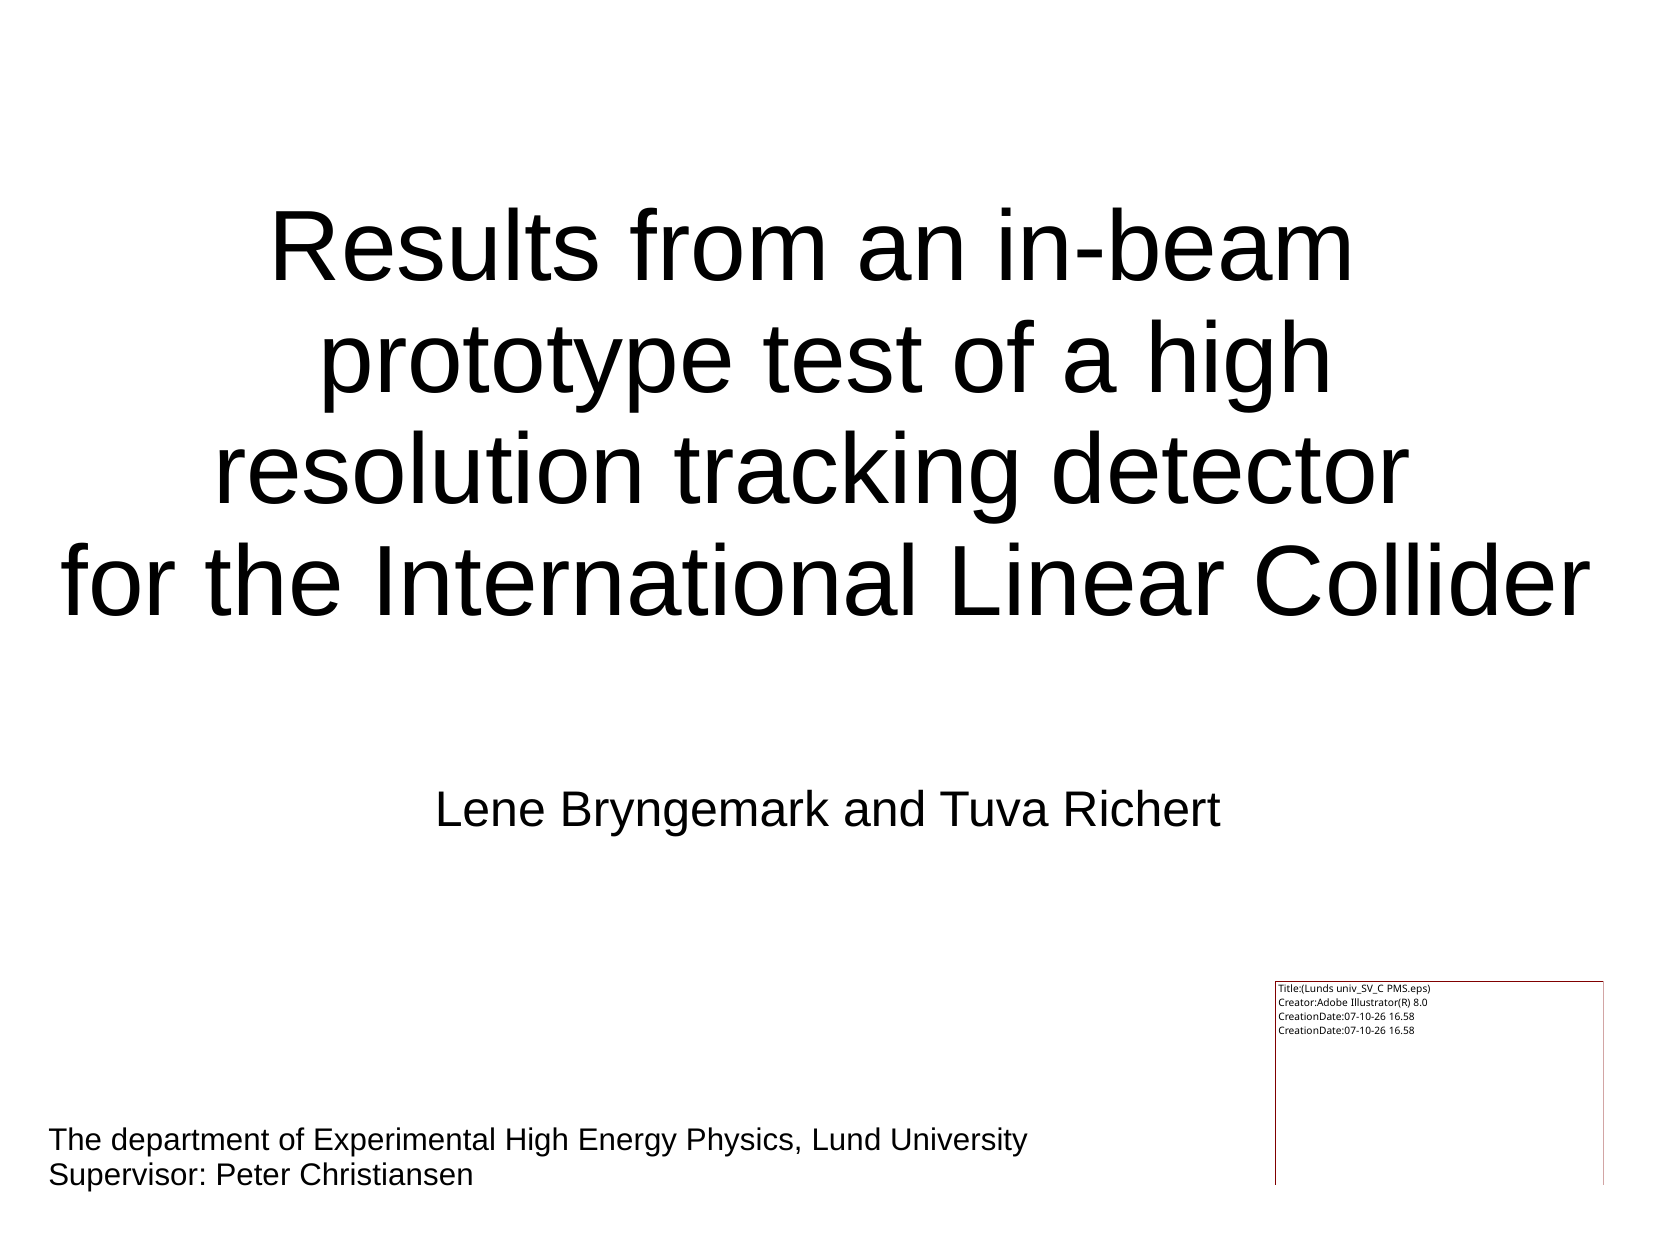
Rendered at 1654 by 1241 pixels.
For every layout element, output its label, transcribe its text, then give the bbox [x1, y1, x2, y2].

text_box Results from an in-beam prototype test of a high resolution tracking detector for the International Linear Collider [45, 182, 1608, 645]
text_box The department of Experimental High Energy Physics, Lund University Supervisor: Peter Christiansen [33, 1114, 1044, 1200]
picture [1274, 980, 1604, 1185]
text_box Lene Bryngemark and Tuva Richert [419, 773, 1237, 845]
